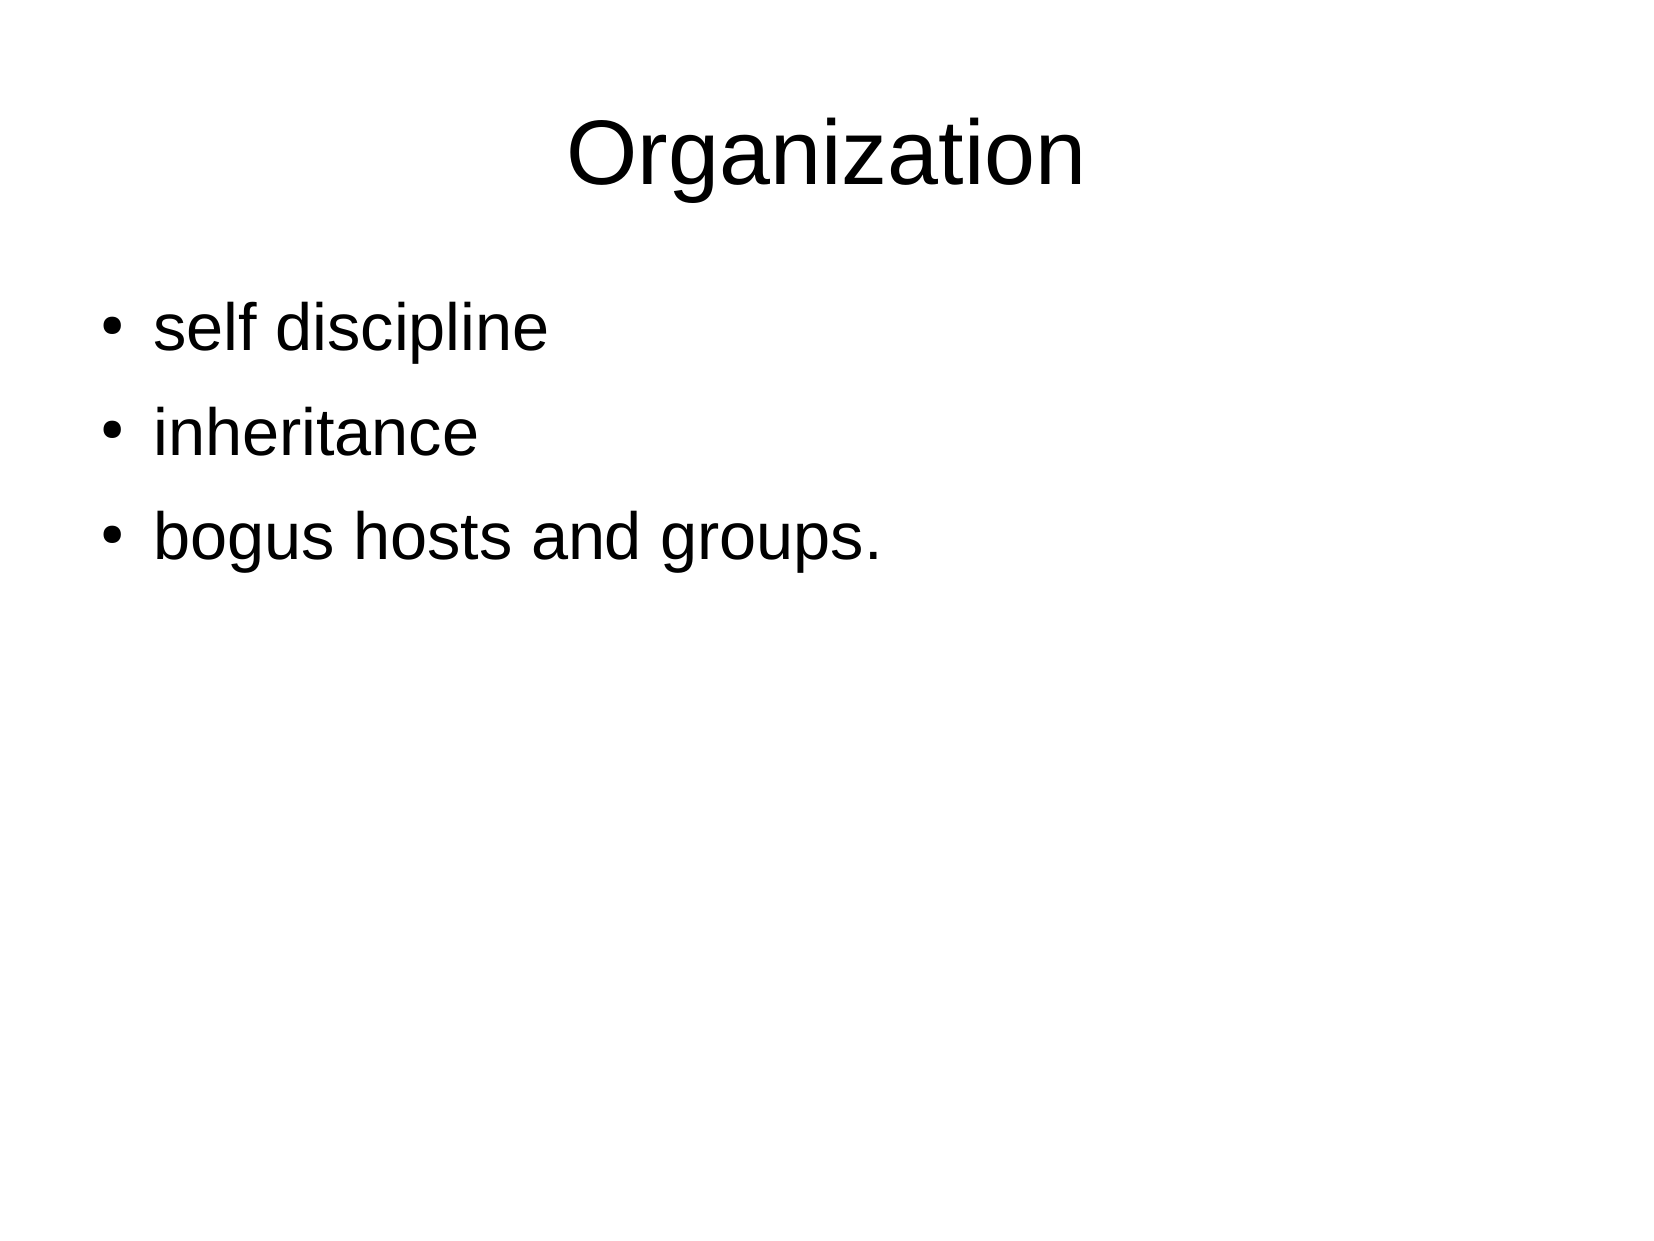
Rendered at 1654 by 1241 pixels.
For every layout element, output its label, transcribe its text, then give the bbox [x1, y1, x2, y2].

title Organization [82, 49, 1571, 257]
list self discipline inheritance bogus hosts and groups. [82, 290, 1571, 1010]
